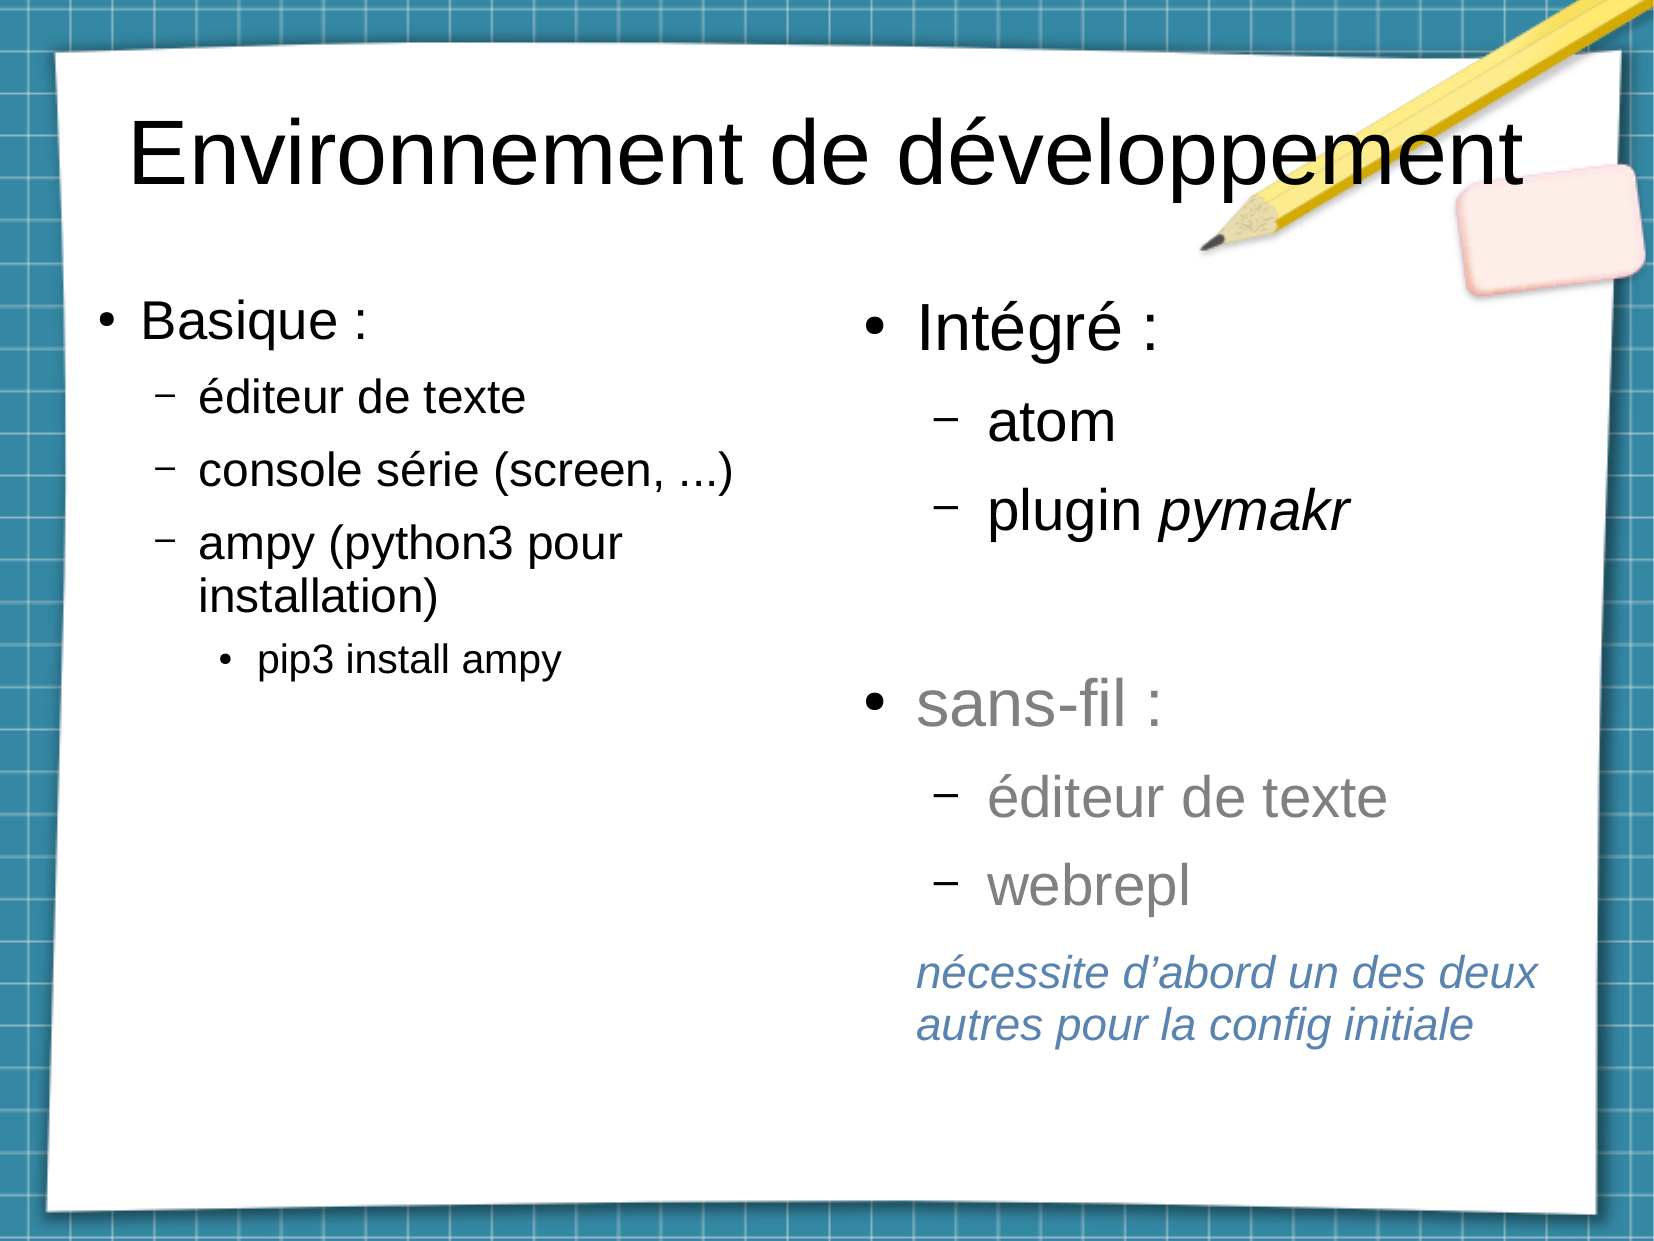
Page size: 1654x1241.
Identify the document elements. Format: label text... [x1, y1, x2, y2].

list sans-fil : éditeur de texte webrepl nécessite d’abord un des deux autres pour la config initiale [845, 665, 1572, 1099]
picture [0, 0, 1654, 1241]
list Basique : éditeur de texte console série (screen, ...) ampy (python3 pour installation) pip3 install ampy [82, 290, 809, 686]
title Environnement de développement [82, 49, 1571, 257]
list Intégré : atom plugin pymakr [845, 290, 1572, 634]
